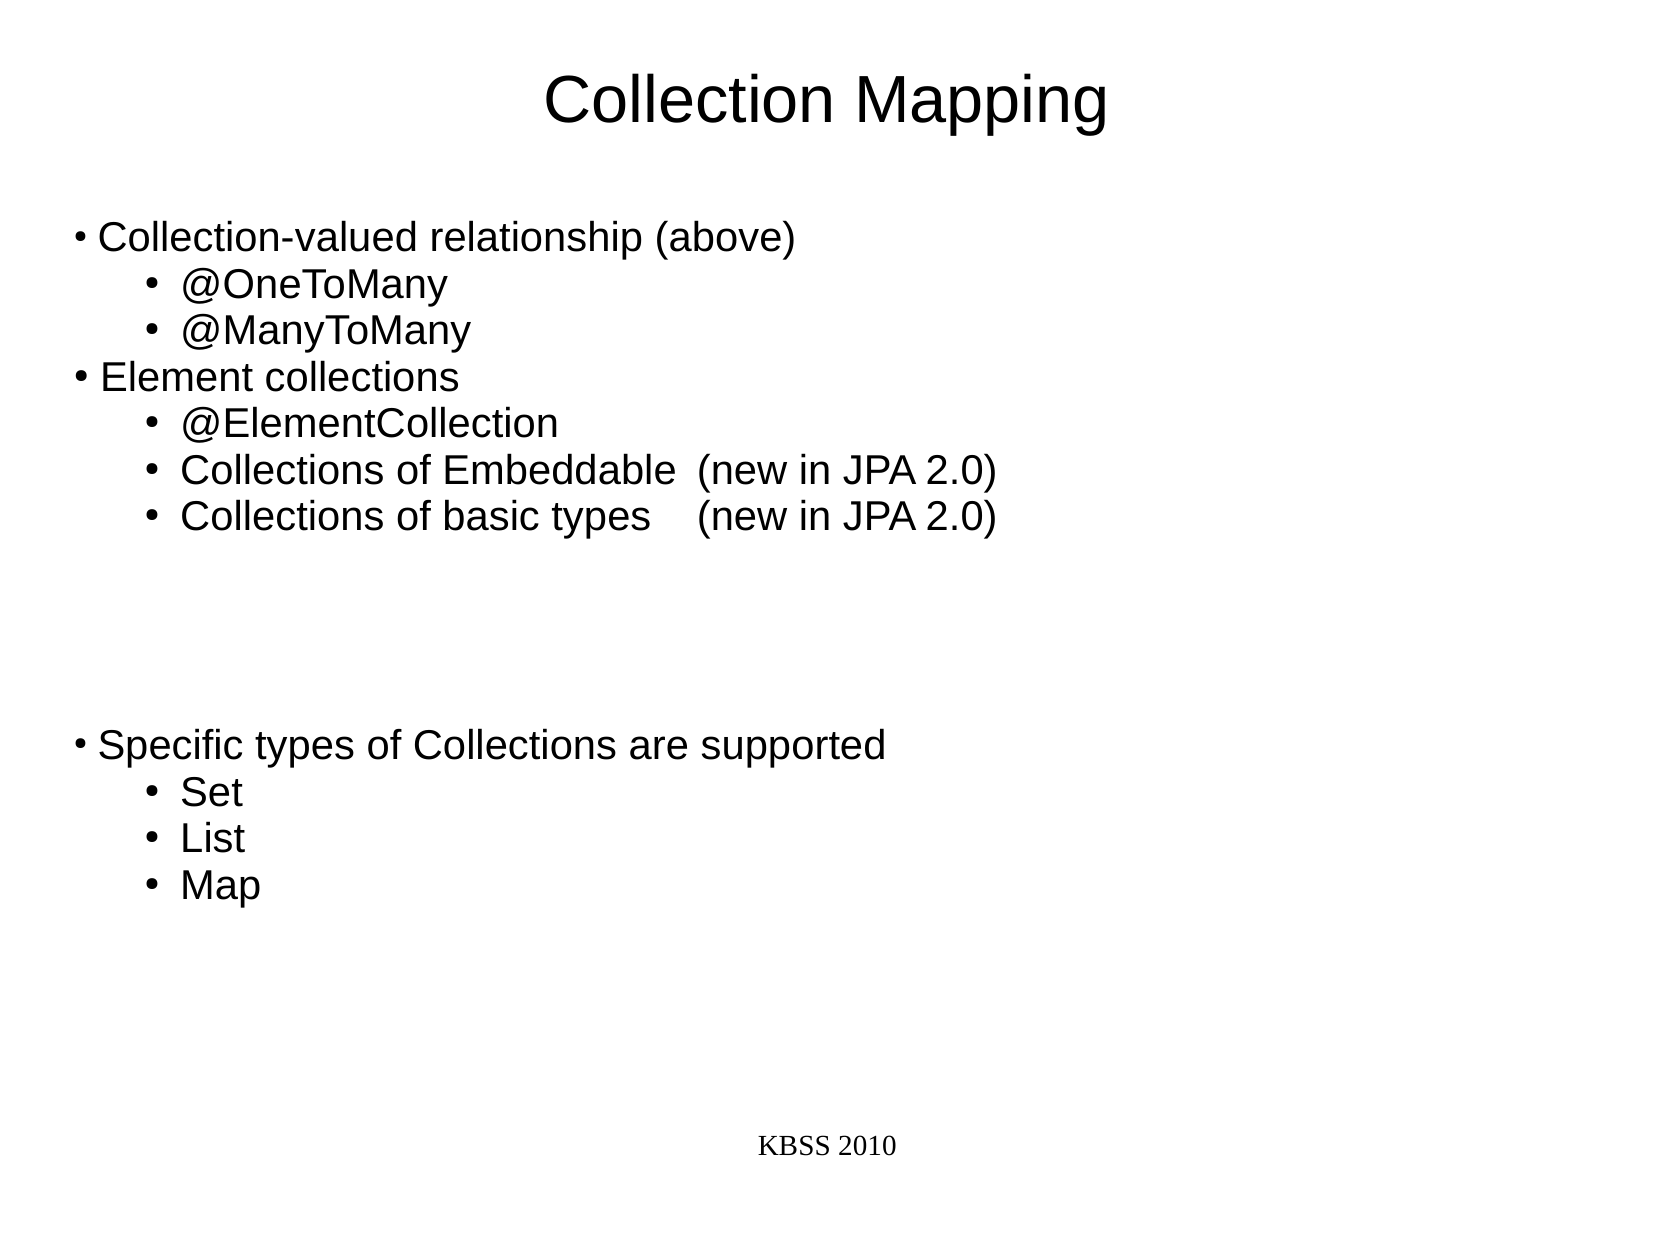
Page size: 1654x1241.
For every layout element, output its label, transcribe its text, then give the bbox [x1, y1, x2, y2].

text_box Collection-valued relationship (above) @OneToMany @ManyToMany Element collections @ElementCollection Collections of Embeddable (new in JPA 2.0) Collections of basic types (new in JPA 2.0) [59, 206, 1012, 551]
text_box Specific types of Collections are supported Set List Map [59, 714, 902, 1012]
title Collection Mapping [82, 3, 1571, 196]
